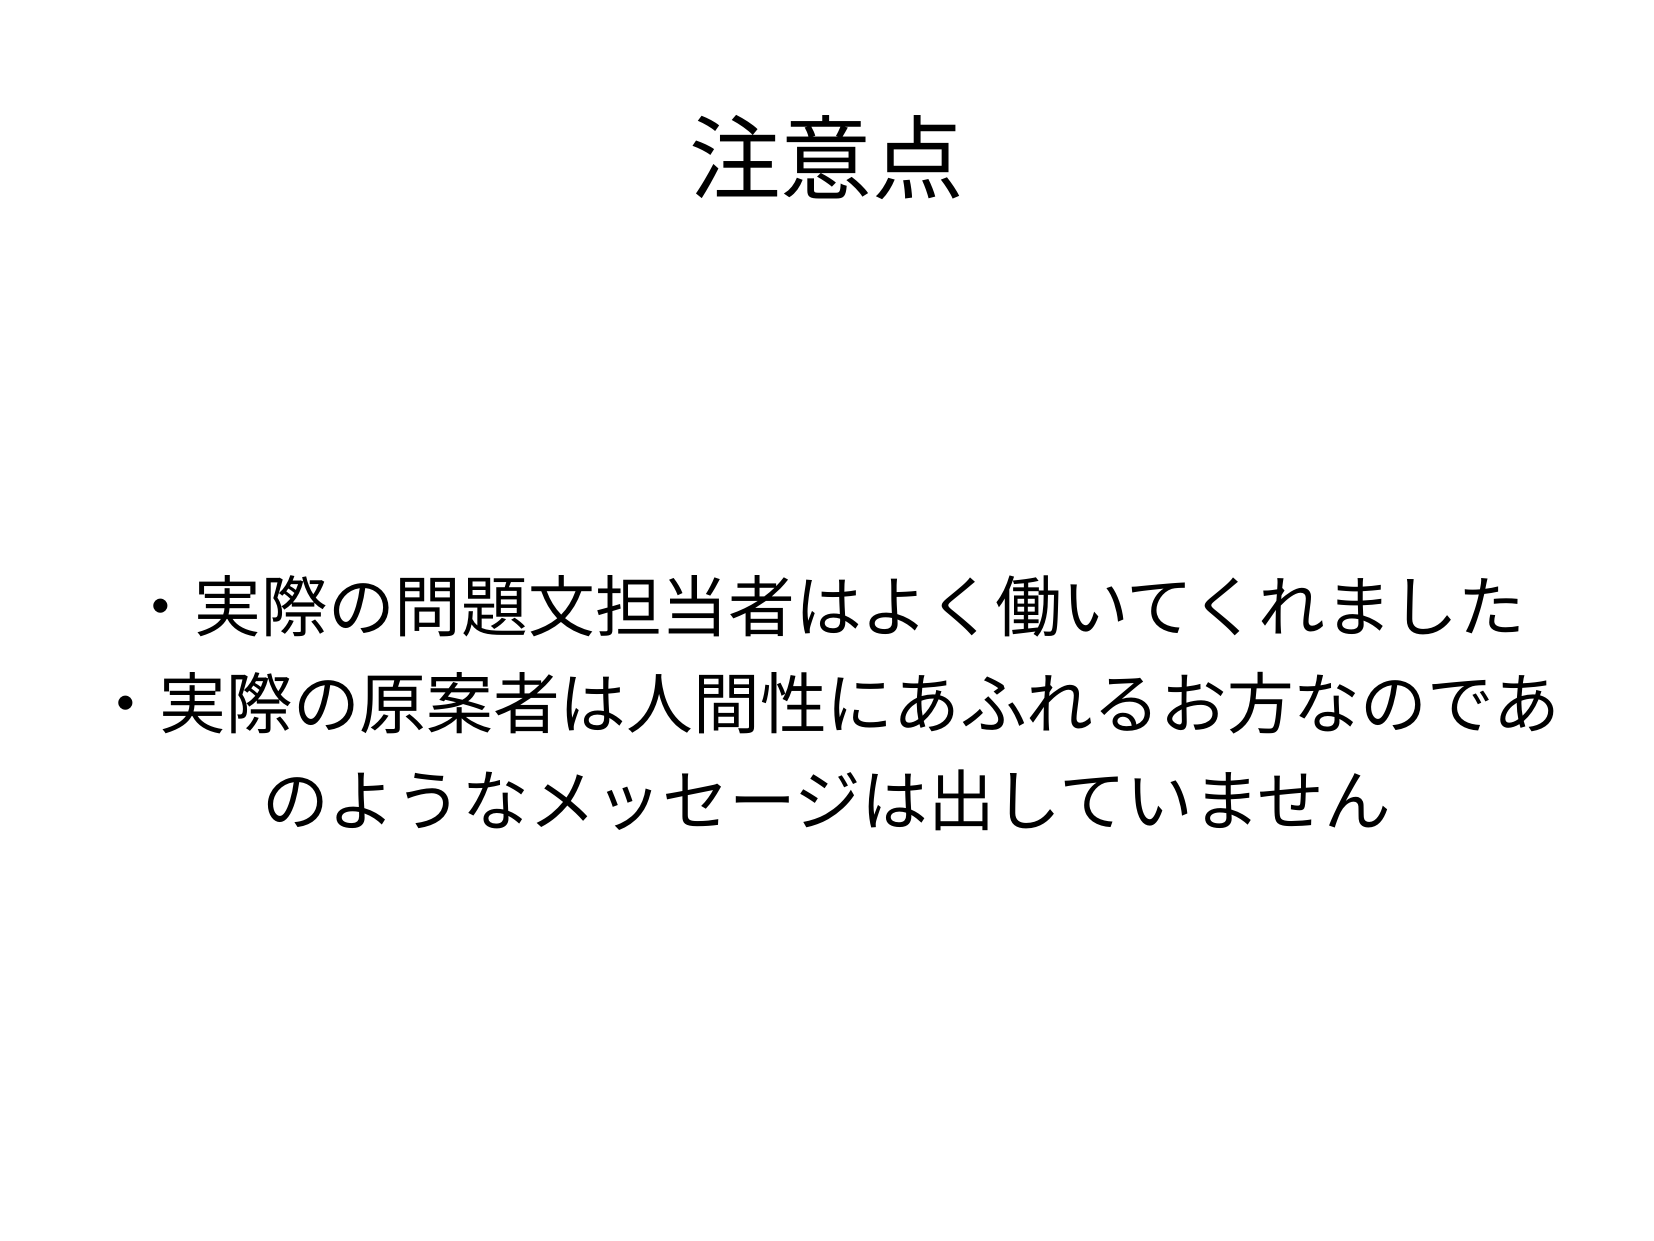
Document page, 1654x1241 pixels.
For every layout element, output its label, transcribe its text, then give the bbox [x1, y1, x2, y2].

subtitle ・実際の問題文担当者はよく働いてくれました ・実際の原案者は人間性にあふれるお方なのであのようなメッセージは出していません [82, 297, 1571, 1102]
title 注意点 [82, 56, 1571, 250]
